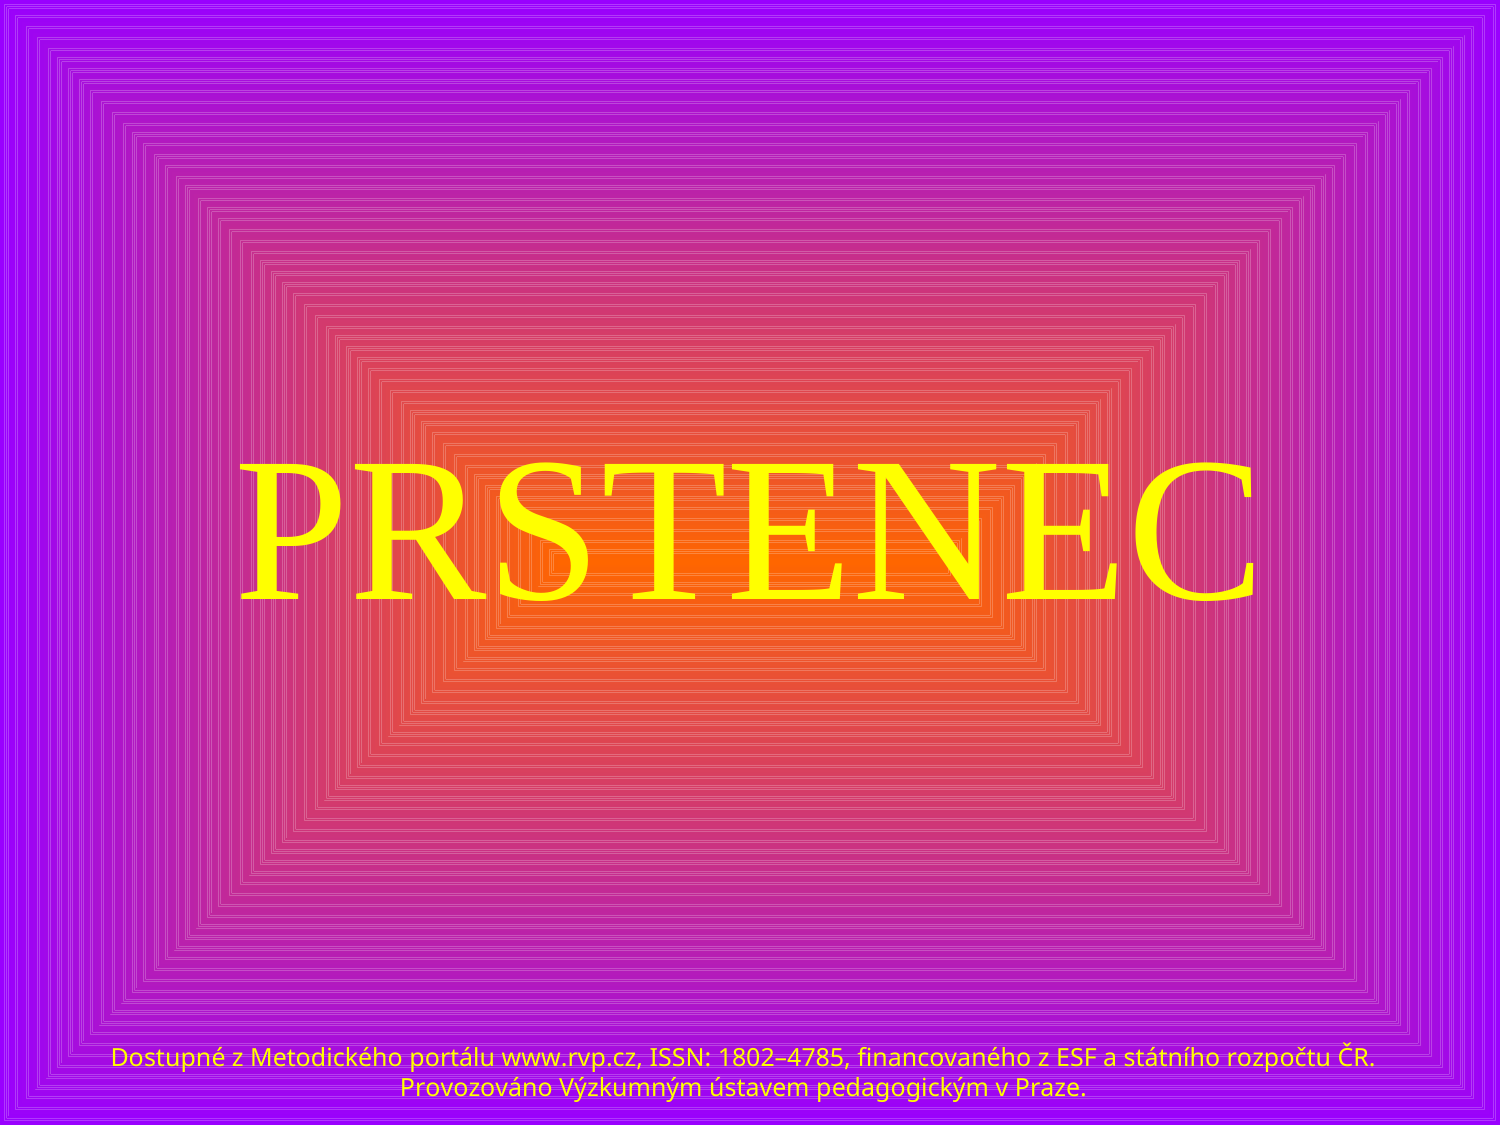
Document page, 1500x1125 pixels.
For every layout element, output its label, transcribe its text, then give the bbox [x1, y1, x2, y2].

text_box PRSTENEC [0, 385, 1500, 649]
text_box Dostupné z Metodického portálu www.rvp.cz, ISSN: 1802–4785, financovaného z ESF a státního rozpočtu ČR. Provozováno Výzkumným ústavem pedagogickým v Praze. [35, 1041, 1454, 1102]
